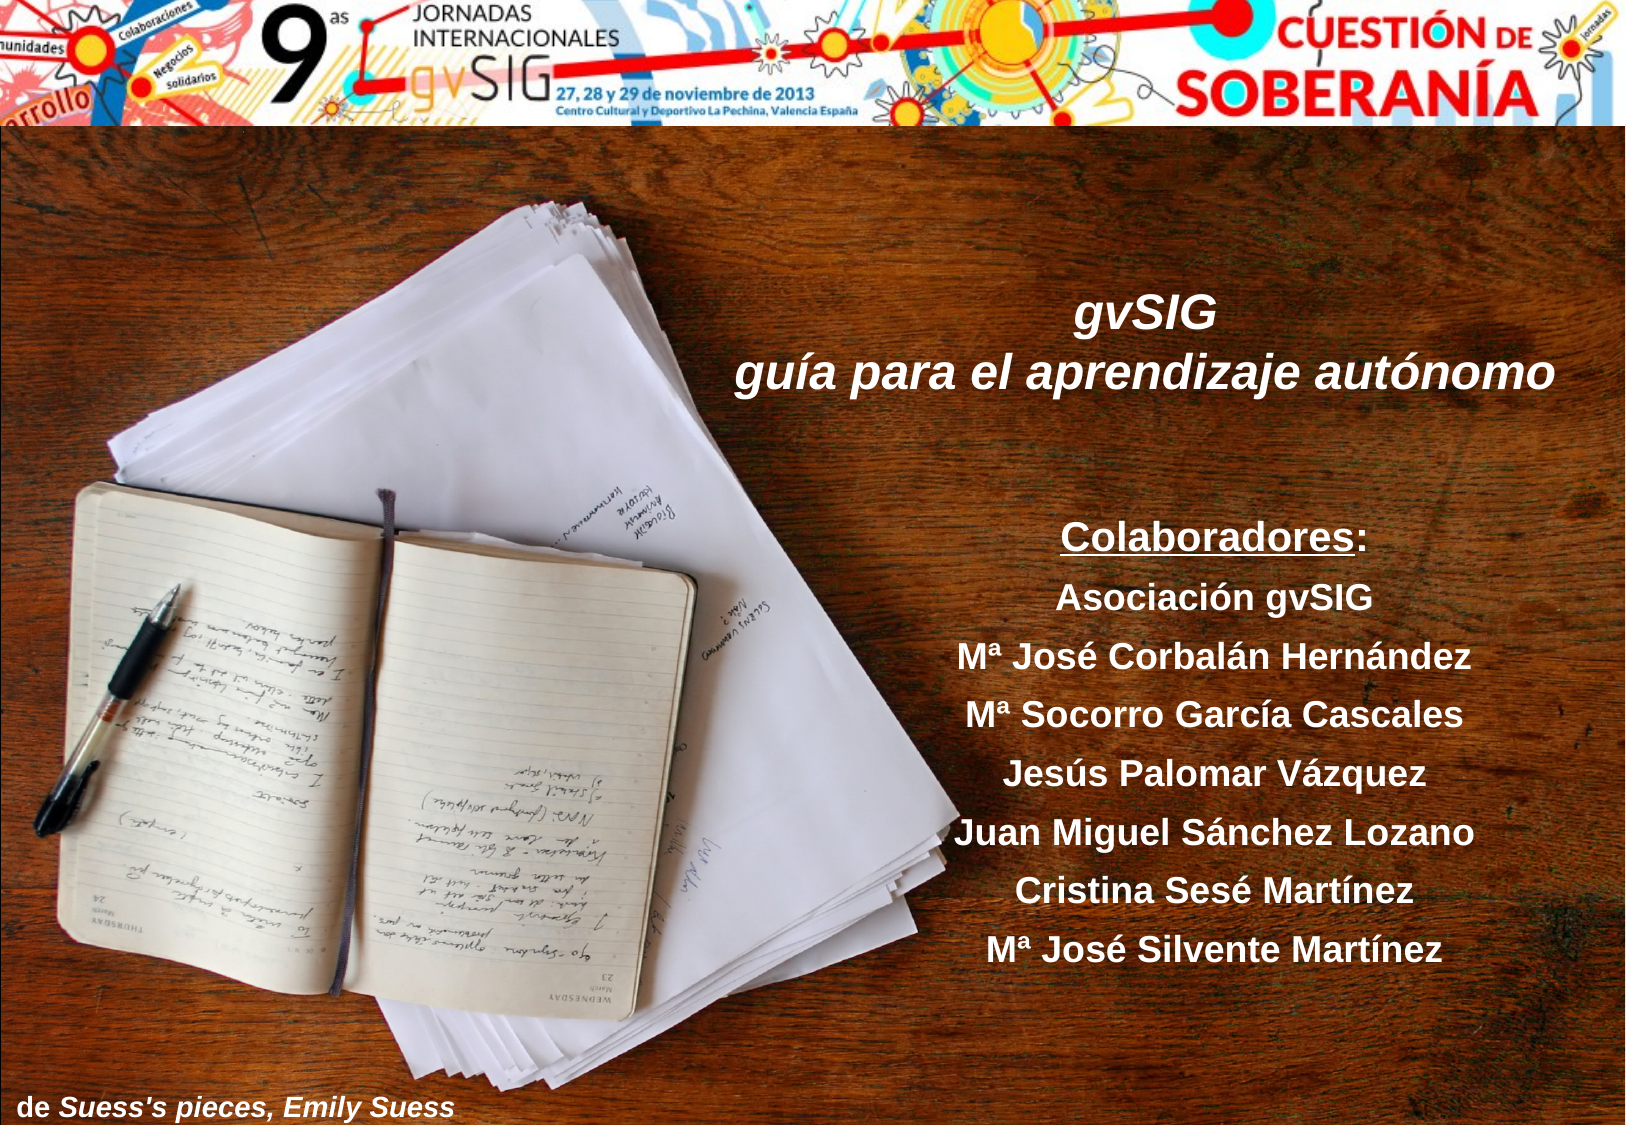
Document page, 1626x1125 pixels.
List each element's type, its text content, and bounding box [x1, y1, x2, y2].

picture [0, 0, 1626, 1125]
text_box de Suess's pieces, Emily Suess [0, 1081, 514, 1125]
text_box Colaboradores: Asociación gvSIG Mª José Corbalán Hernández Mª Socorro García Cascales Jesús Palomar Vázquez Juan Miguel Sánchez Lozano Cristina Sesé Martínez Mª José Silvente Martínez [938, 501, 1613, 978]
text_box gvSIG guía para el aprendizaje autónomo [697, 272, 1595, 407]
